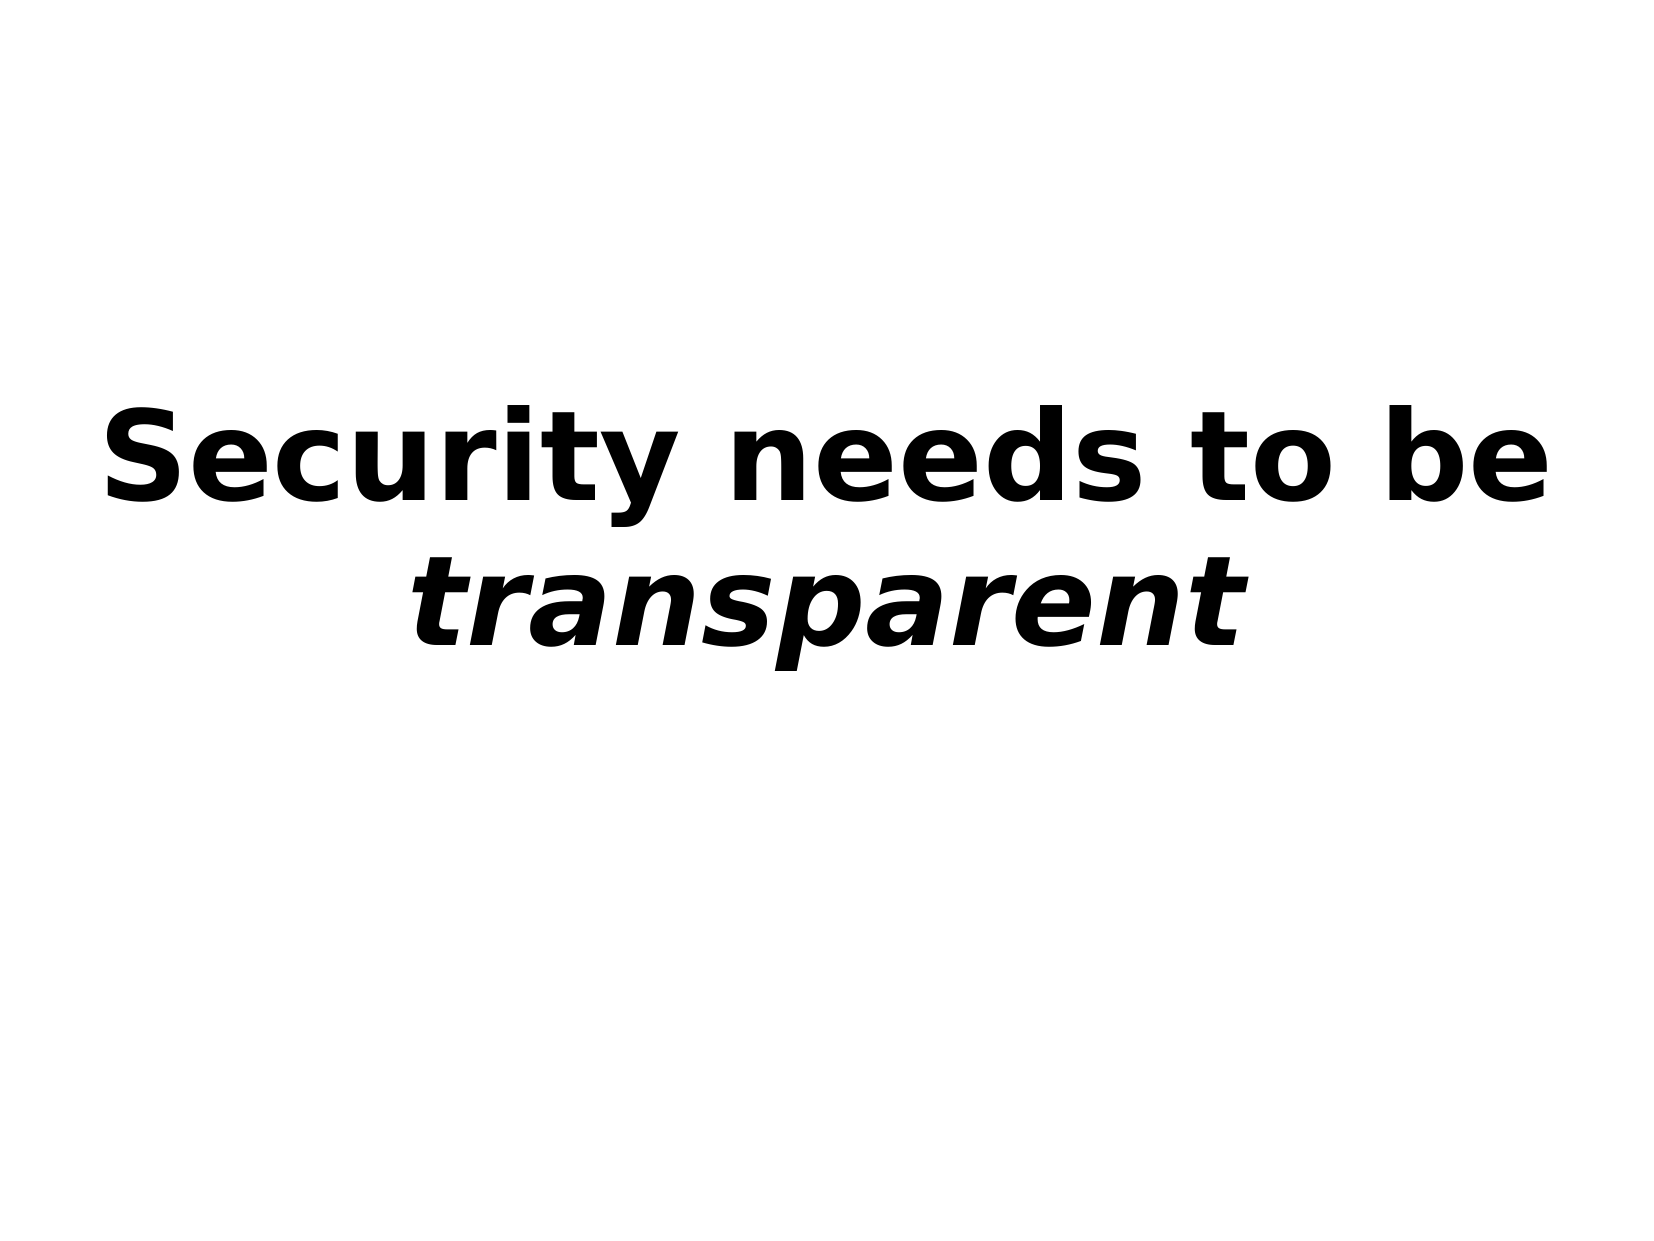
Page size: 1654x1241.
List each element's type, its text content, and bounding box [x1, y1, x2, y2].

subtitle Security needs to be transparent [82, 49, 1571, 1010]
